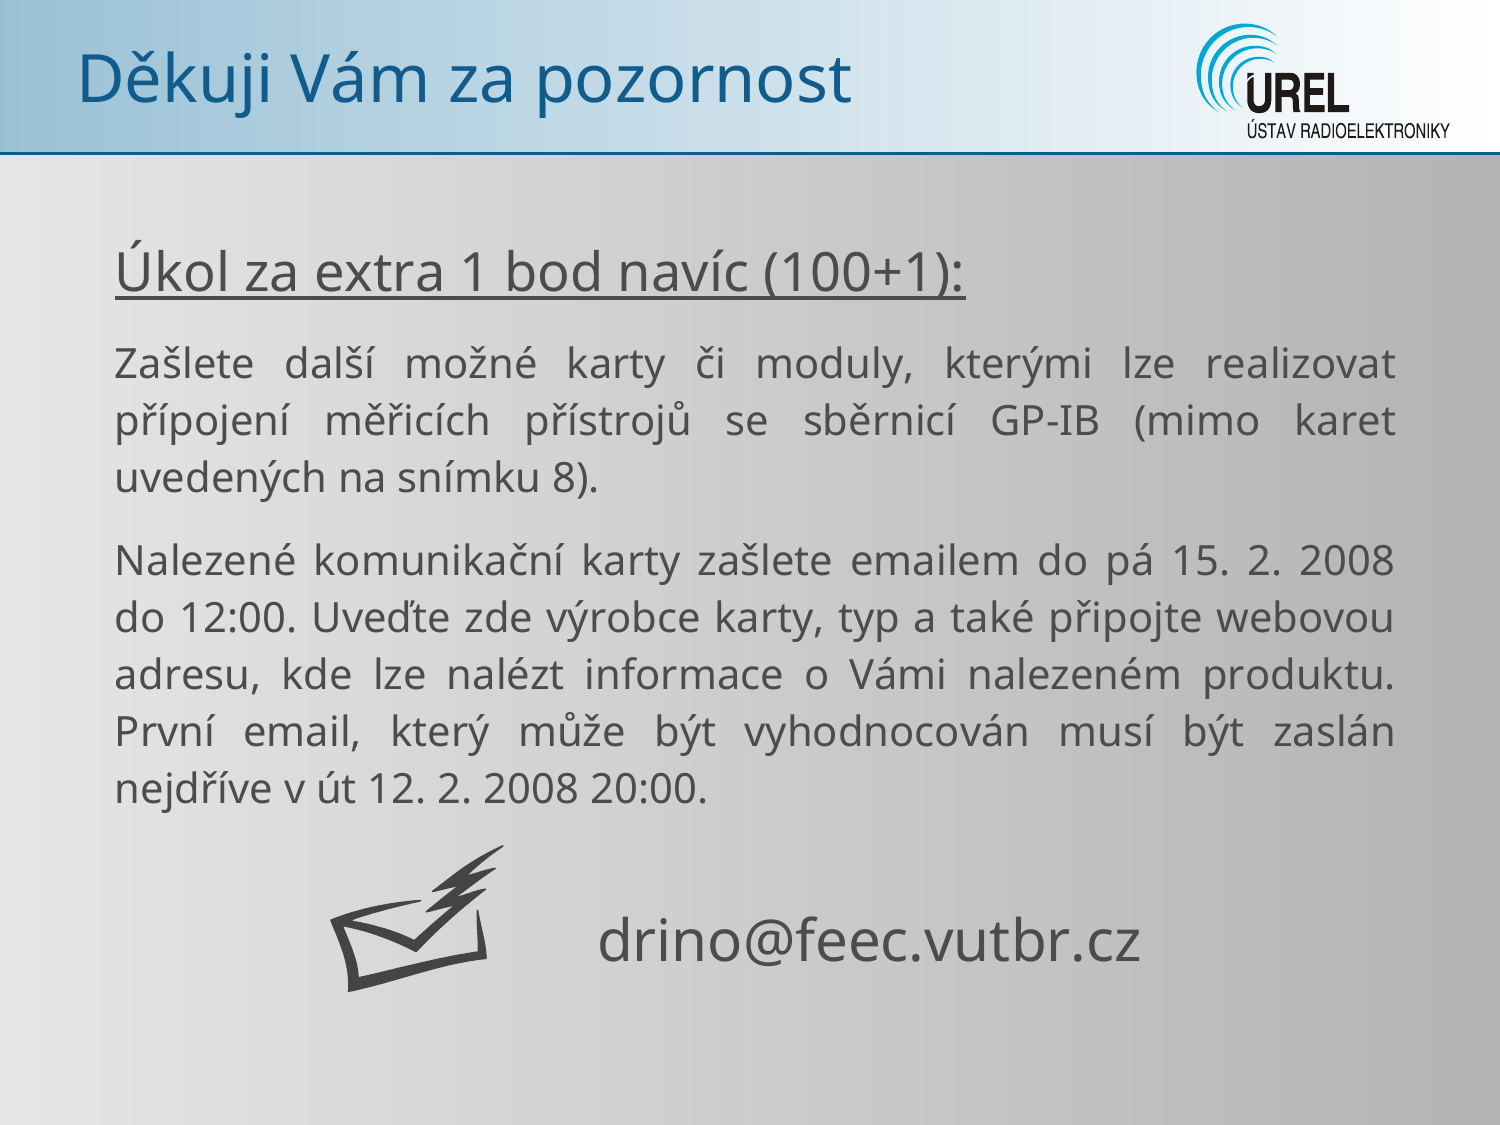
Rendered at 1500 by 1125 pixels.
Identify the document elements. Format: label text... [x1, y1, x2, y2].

picture [1196, 23, 1450, 160]
picture [1196, 23, 1236, 63]
list drino@feec.vutbr.cz [527, 891, 1211, 980]
text_box Úkol za extra 1 bod navíc (100+1): Zašlete další možné karty či moduly, kterými lze realizovat přípojení měřicích přístrojů se sběrnicí GP-IB (mimo karet uvedených na snímku 8). Nalezené komunikační karty zašlete emailem do pá 15. 2. 2008 do 12:00. Uveďte zde výrobce karty, typ a také připojte webovou adresu, kde lze nalézt informace o Vámi nalezeném produktu. První email, který může být vyhodnocován musí být zaslán nejdříve v út 12. 2. 2008 20:00. [100, 225, 1412, 824]
text_box [331, 845, 503, 992]
text_box Děkuji Vám za pozornost [0, 0, 1500, 152]
